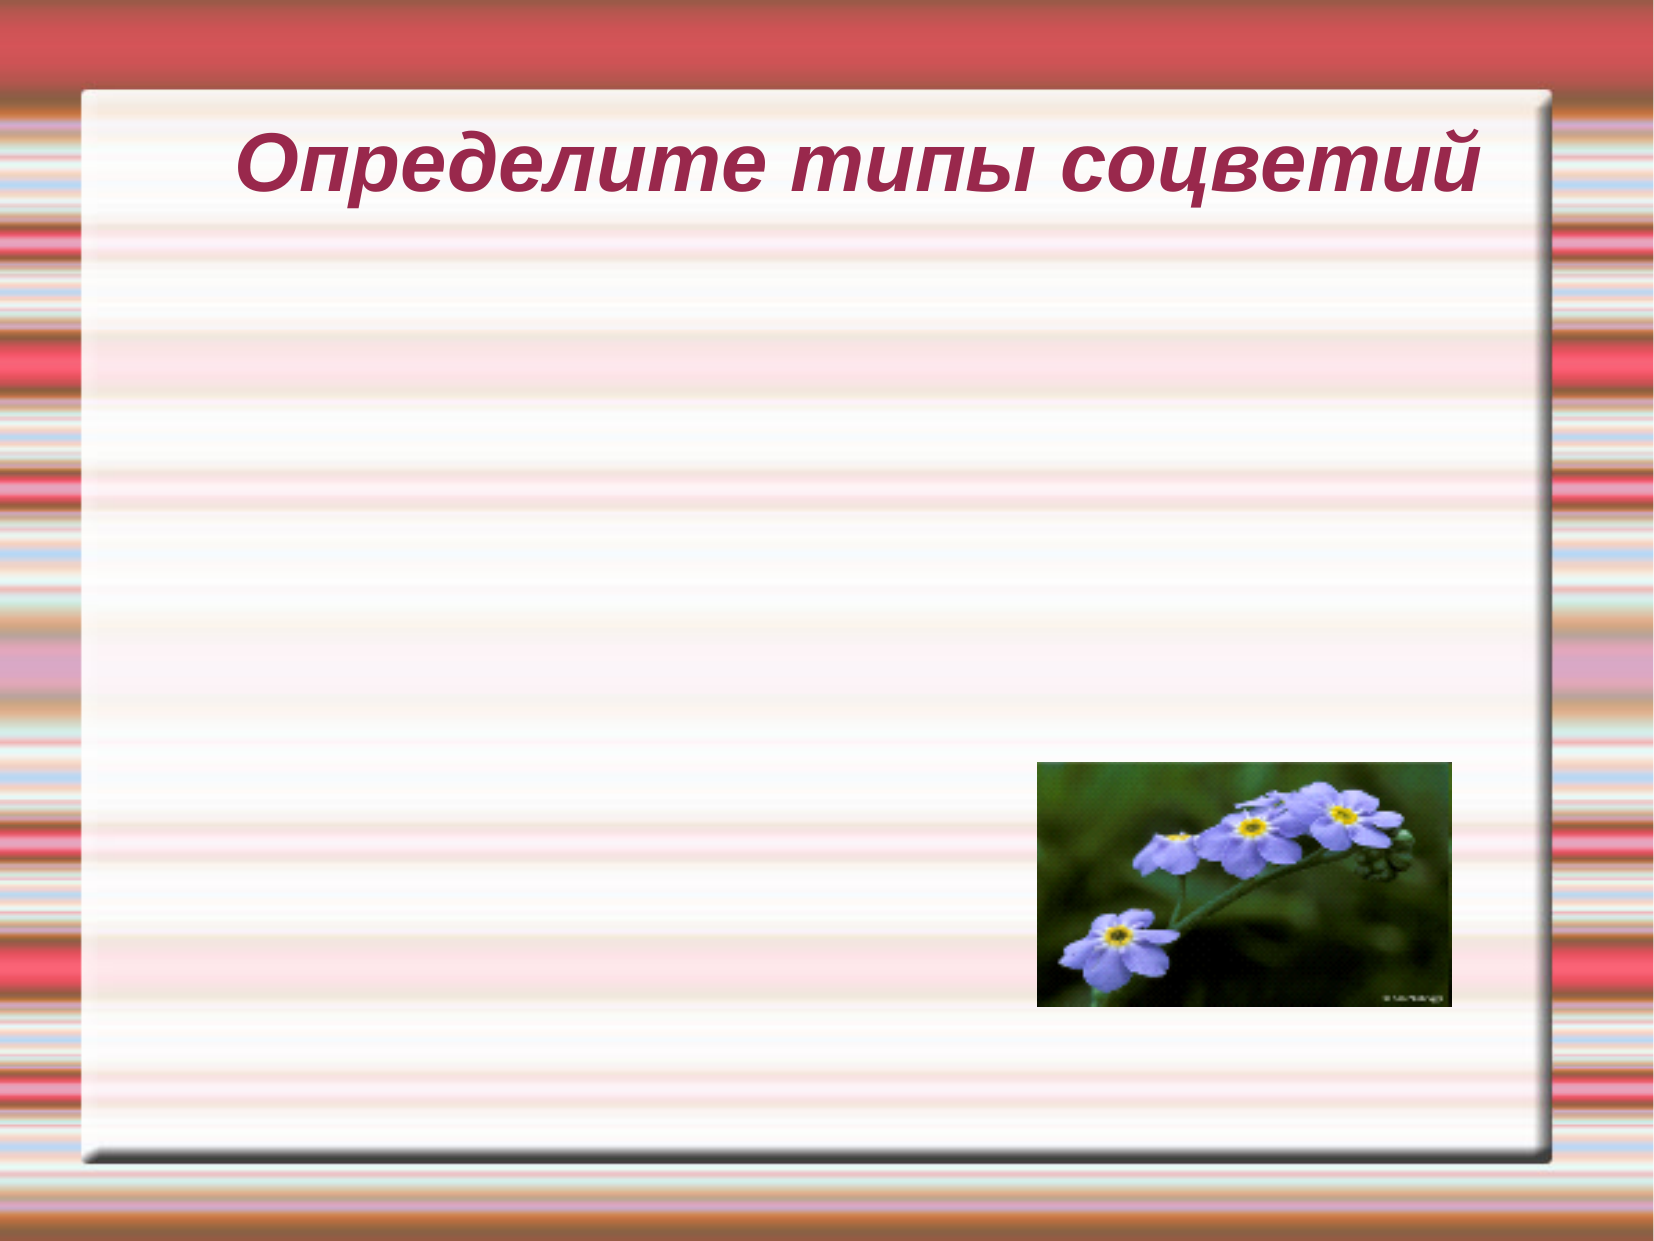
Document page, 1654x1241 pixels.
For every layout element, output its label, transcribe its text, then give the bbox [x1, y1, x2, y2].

picture [0, 265, 1654, 1241]
title Определите типы соцветий [0, 0, 1654, 326]
